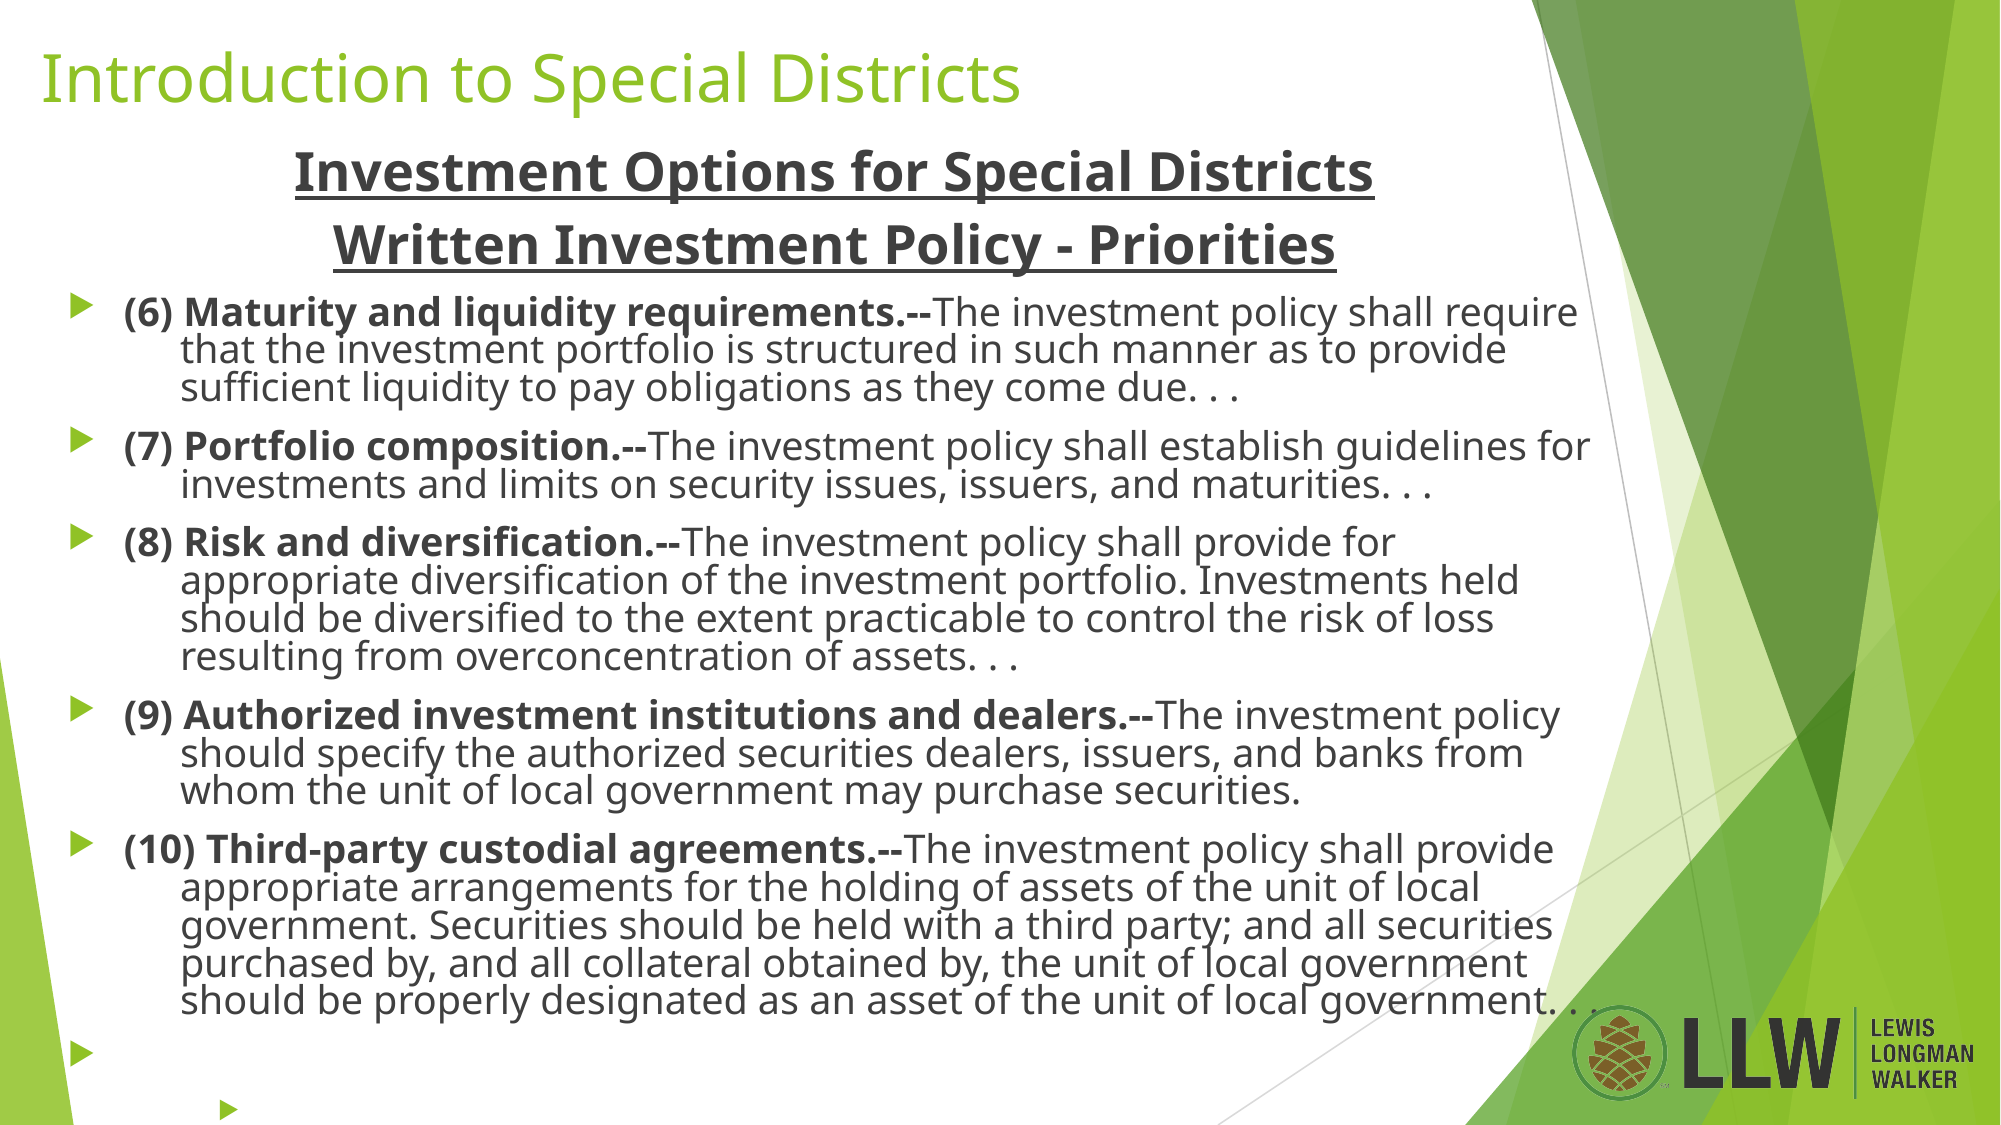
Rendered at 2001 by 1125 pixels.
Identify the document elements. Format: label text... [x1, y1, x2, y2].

list Investment Options for Special Districts Written Investment Policy - Priorities (6) Maturity and liquidity requirements.--The investment policy shall require that the investment portfolio is structured in such manner as to provide sufficient liquidity to pay obligations as they come due. . . (7) Portfolio composition.--The investment policy shall establish guidelines for investments and limits on security issues, issuers, and maturities. . . (8) Risk and diversification.--The investment policy shall provide for appropriate diversification of the investment portfolio. Investments held should be diversified to the extent practicable to control the risk of loss resulting from overconcentration of assets. . . (9) Authorized investment institutions and dealers.--The investment policy should specify the authorized securities dealers, issuers, and banks from whom the unit of local government may purchase securities. (10) Third-party custodial agreements.--The investment policy shall provide appropriate arrangements for the holding of assets of the unit of local government. Securities should be held with a third party; and all securities purchased by, and all collateral obtained by, the unit of local government should be properly designated as an asset of the unit of local government. . . [52, 142, 1619, 1101]
picture [1572, 1005, 1973, 1101]
title Introduction to Special Districts [26, 28, 1437, 143]
